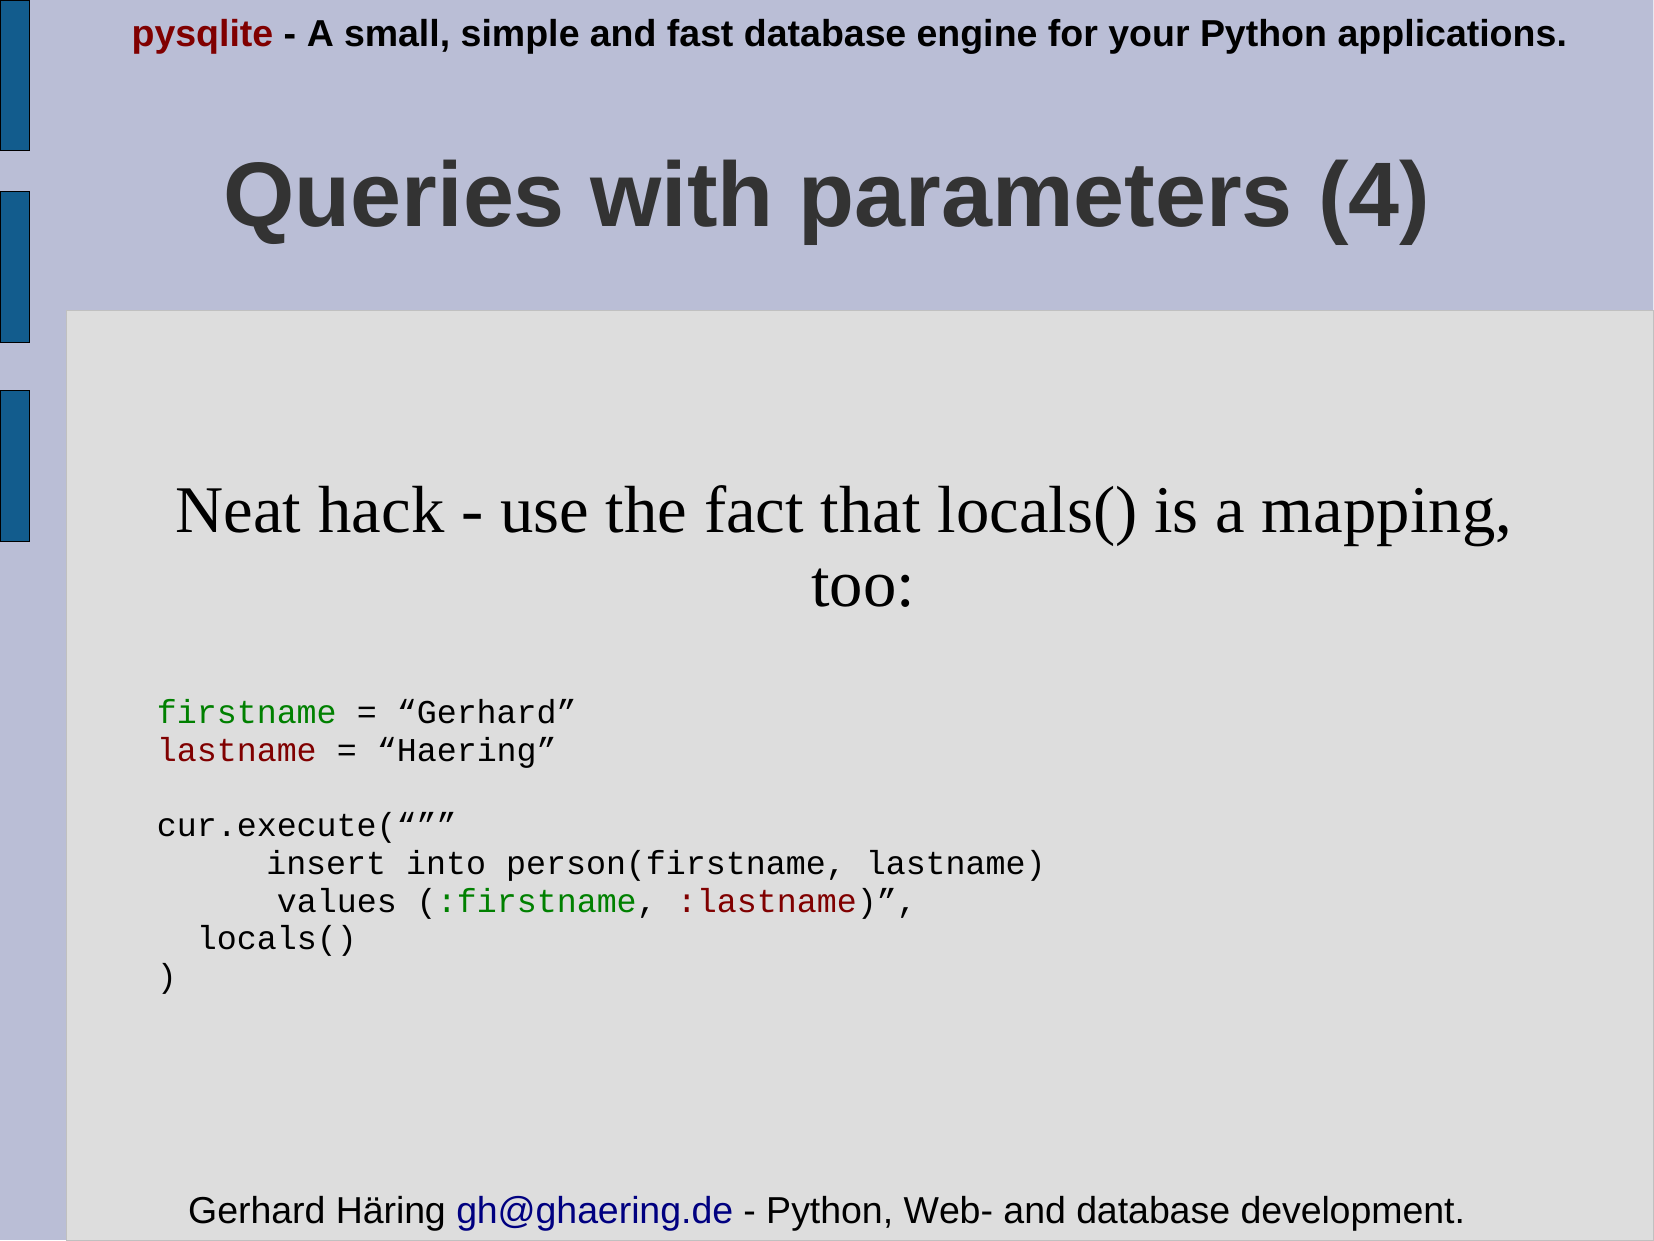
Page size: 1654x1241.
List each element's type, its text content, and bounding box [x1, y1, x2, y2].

title Queries with parameters (4) [121, 98, 1534, 291]
subtitle Neat hack - use the fact that locals() is a mapping, too: firstname = “Gerhard” lastname = “Haering” cur.execute(“”” insert into person(firstname, lastname) values (:firstname, :lastname)”, locals() ) [121, 352, 1534, 1119]
